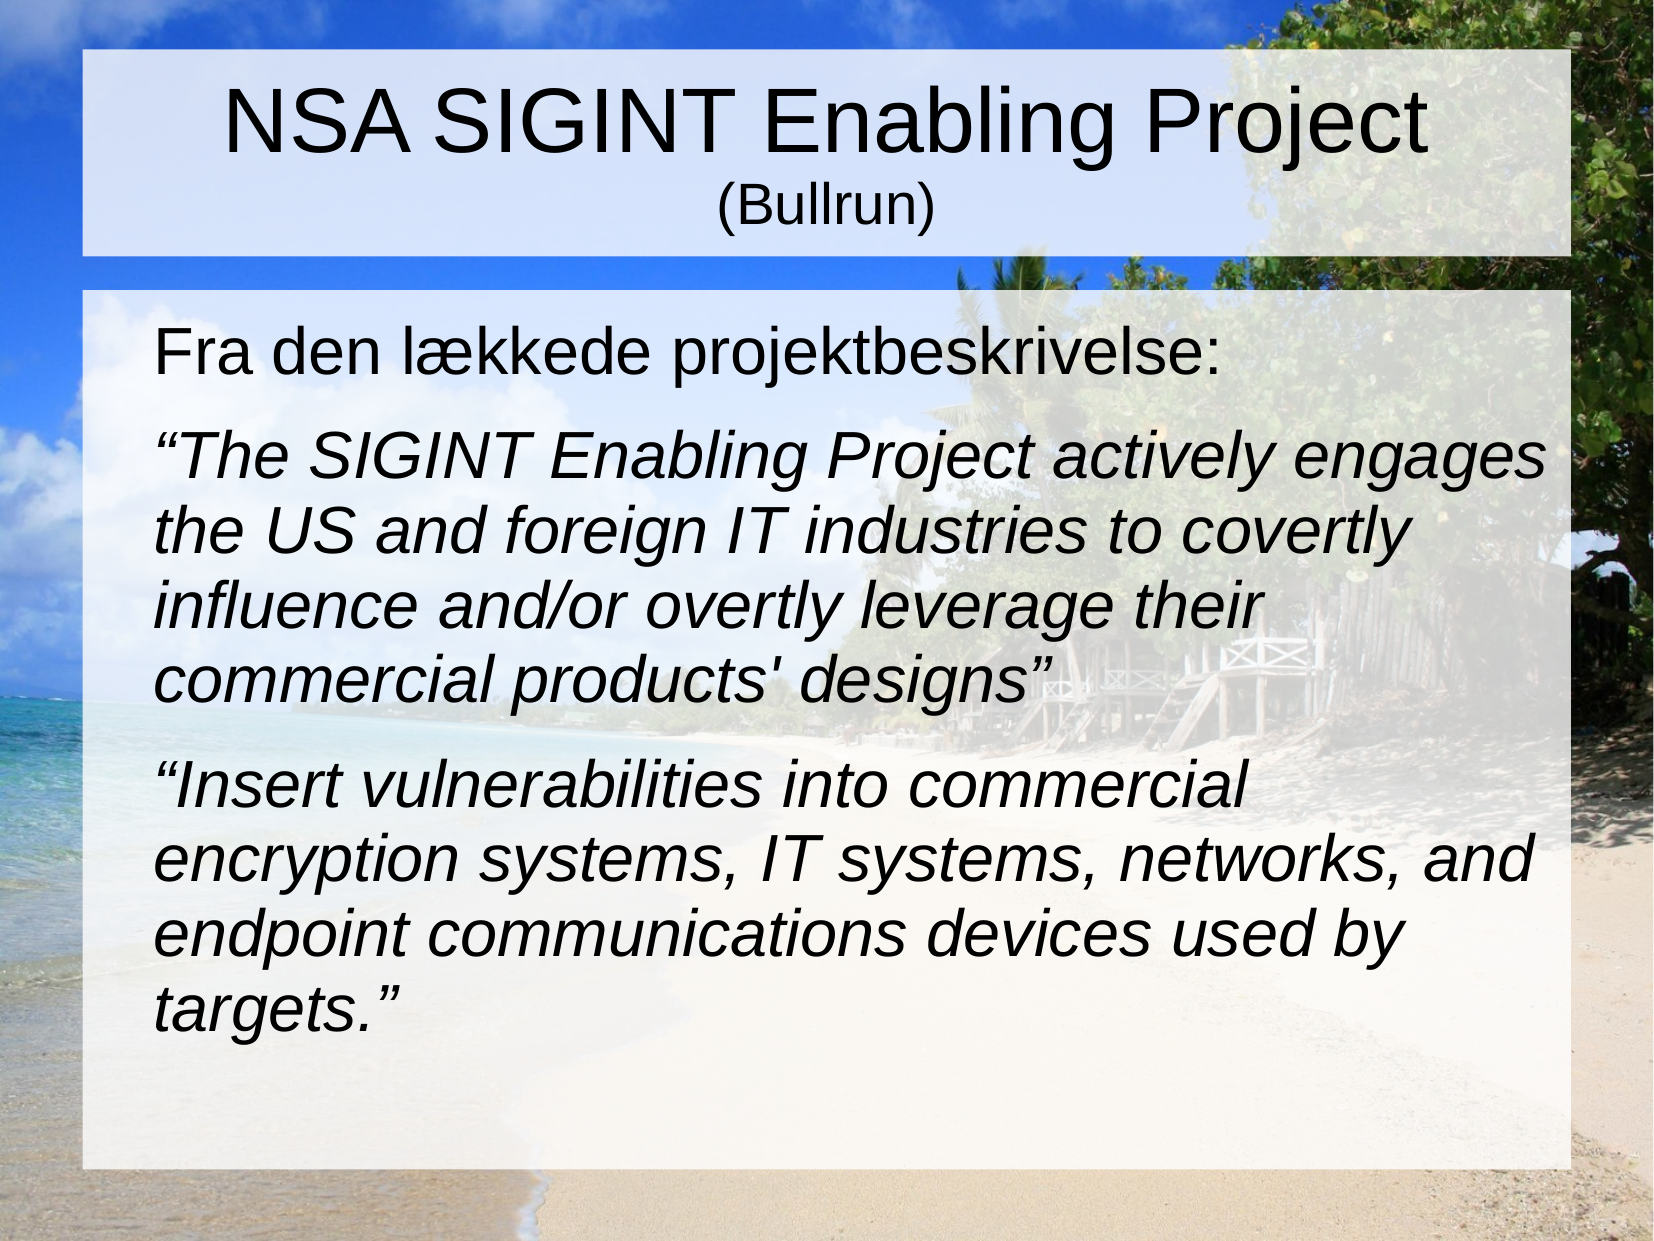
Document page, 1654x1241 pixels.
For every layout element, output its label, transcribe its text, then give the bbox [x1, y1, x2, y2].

list Fra den lækkede projektbeskrivelse: “The SIGINT Enabling Project actively engages the US and foreign IT industries to covertly influence and/or overtly leverage their commercial products' designs” “Insert vulnerabilities into commercial encryption systems, IT systems, networks, and endpoint communications devices used by targets.” [82, 290, 1571, 1170]
title NSA SIGINT Enabling Project (Bullrun) [82, 49, 1571, 257]
picture [0, 0, 1654, 1241]
